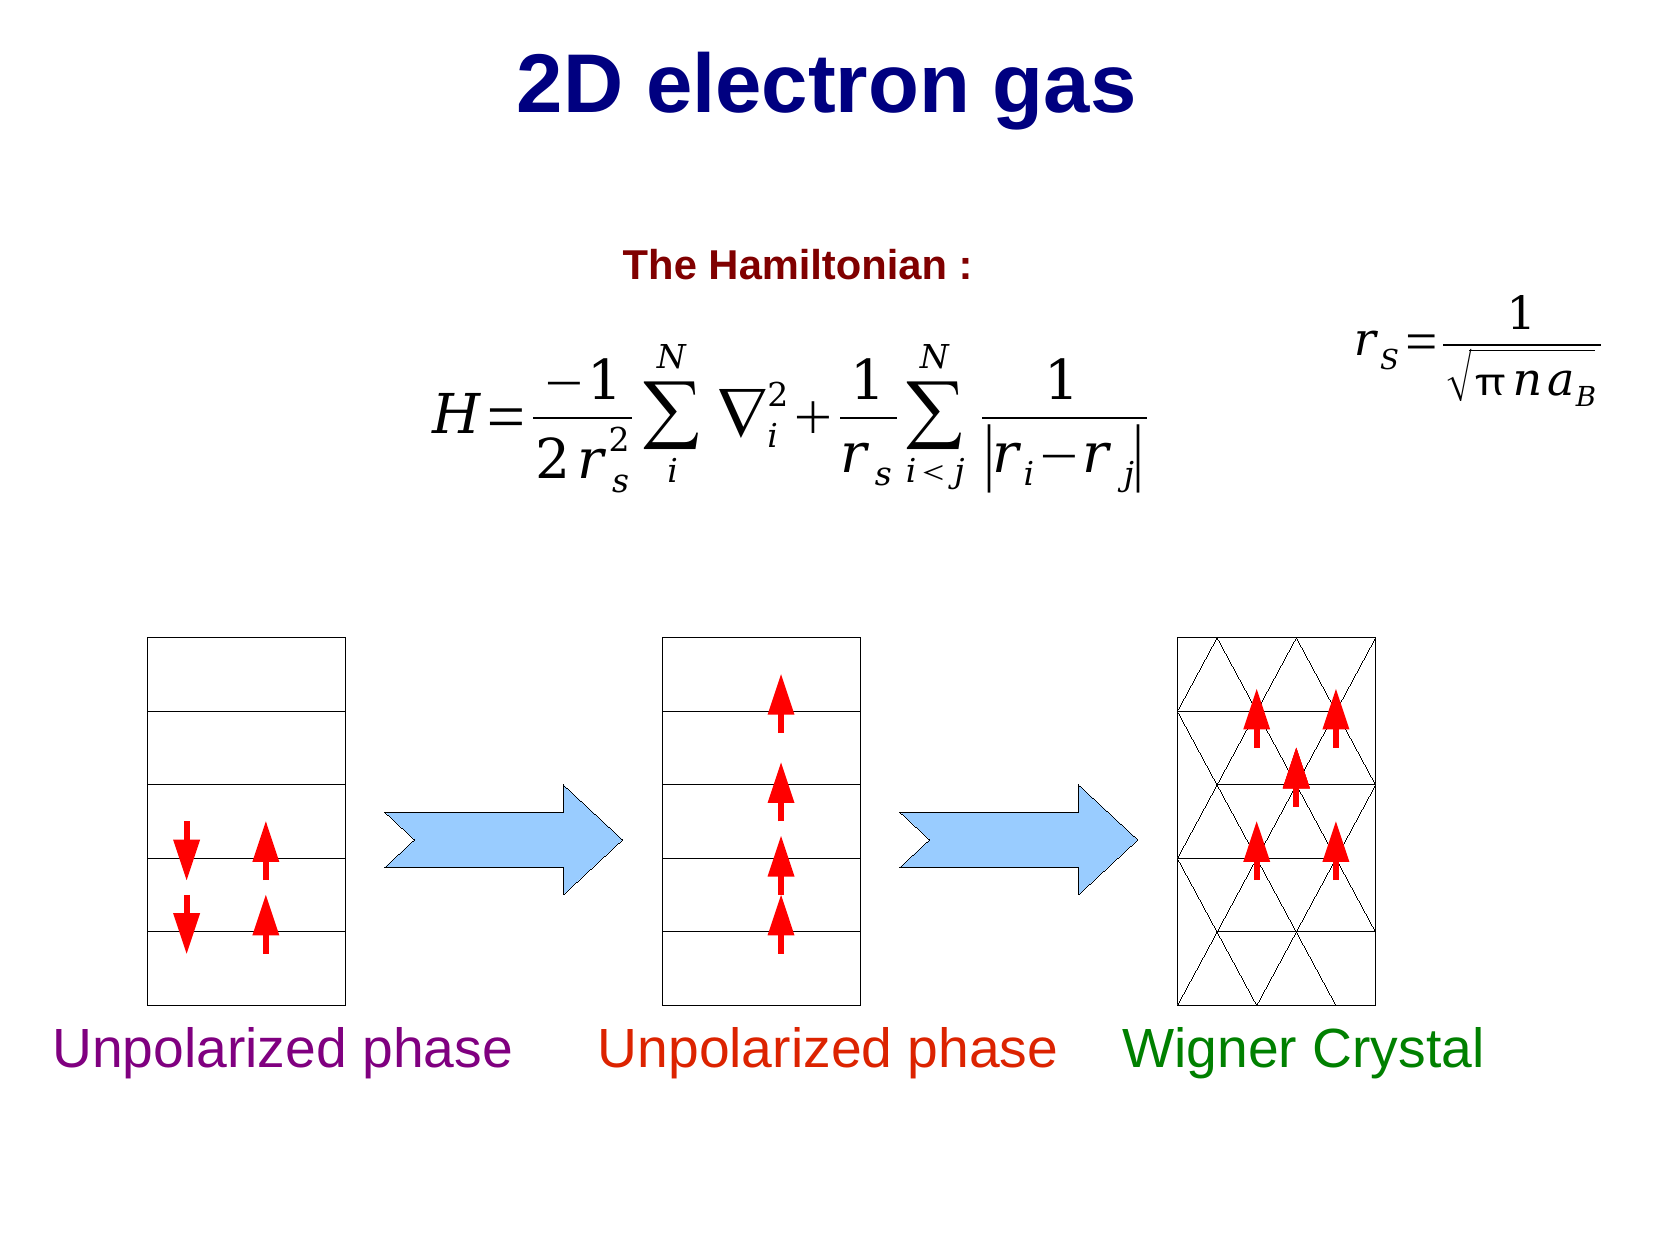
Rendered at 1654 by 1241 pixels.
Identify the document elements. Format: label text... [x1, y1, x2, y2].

text_box [384, 784, 623, 895]
text_box [147, 637, 346, 711]
chart [1342, 286, 1613, 413]
text_box Wigner Crystal [1107, 1009, 1651, 1134]
text_box [899, 784, 1138, 895]
text_box [662, 859, 780, 931]
text_box Unpolarized phase [37, 1009, 582, 1134]
text_box [147, 859, 346, 931]
title 2D electron gas [0, 0, 1642, 178]
text_box [782, 859, 861, 931]
chart [414, 337, 1163, 502]
text_box [147, 712, 346, 784]
text_box [662, 932, 861, 1006]
text_box [1177, 637, 1376, 1006]
text_box [662, 712, 861, 784]
text_box The Hamiltonian : [607, 234, 926, 303]
text_box [662, 785, 861, 858]
text_box Unpolarized phase [582, 1009, 1107, 1134]
text_box [147, 785, 346, 858]
text_box [662, 637, 861, 711]
text_box [147, 932, 346, 1006]
